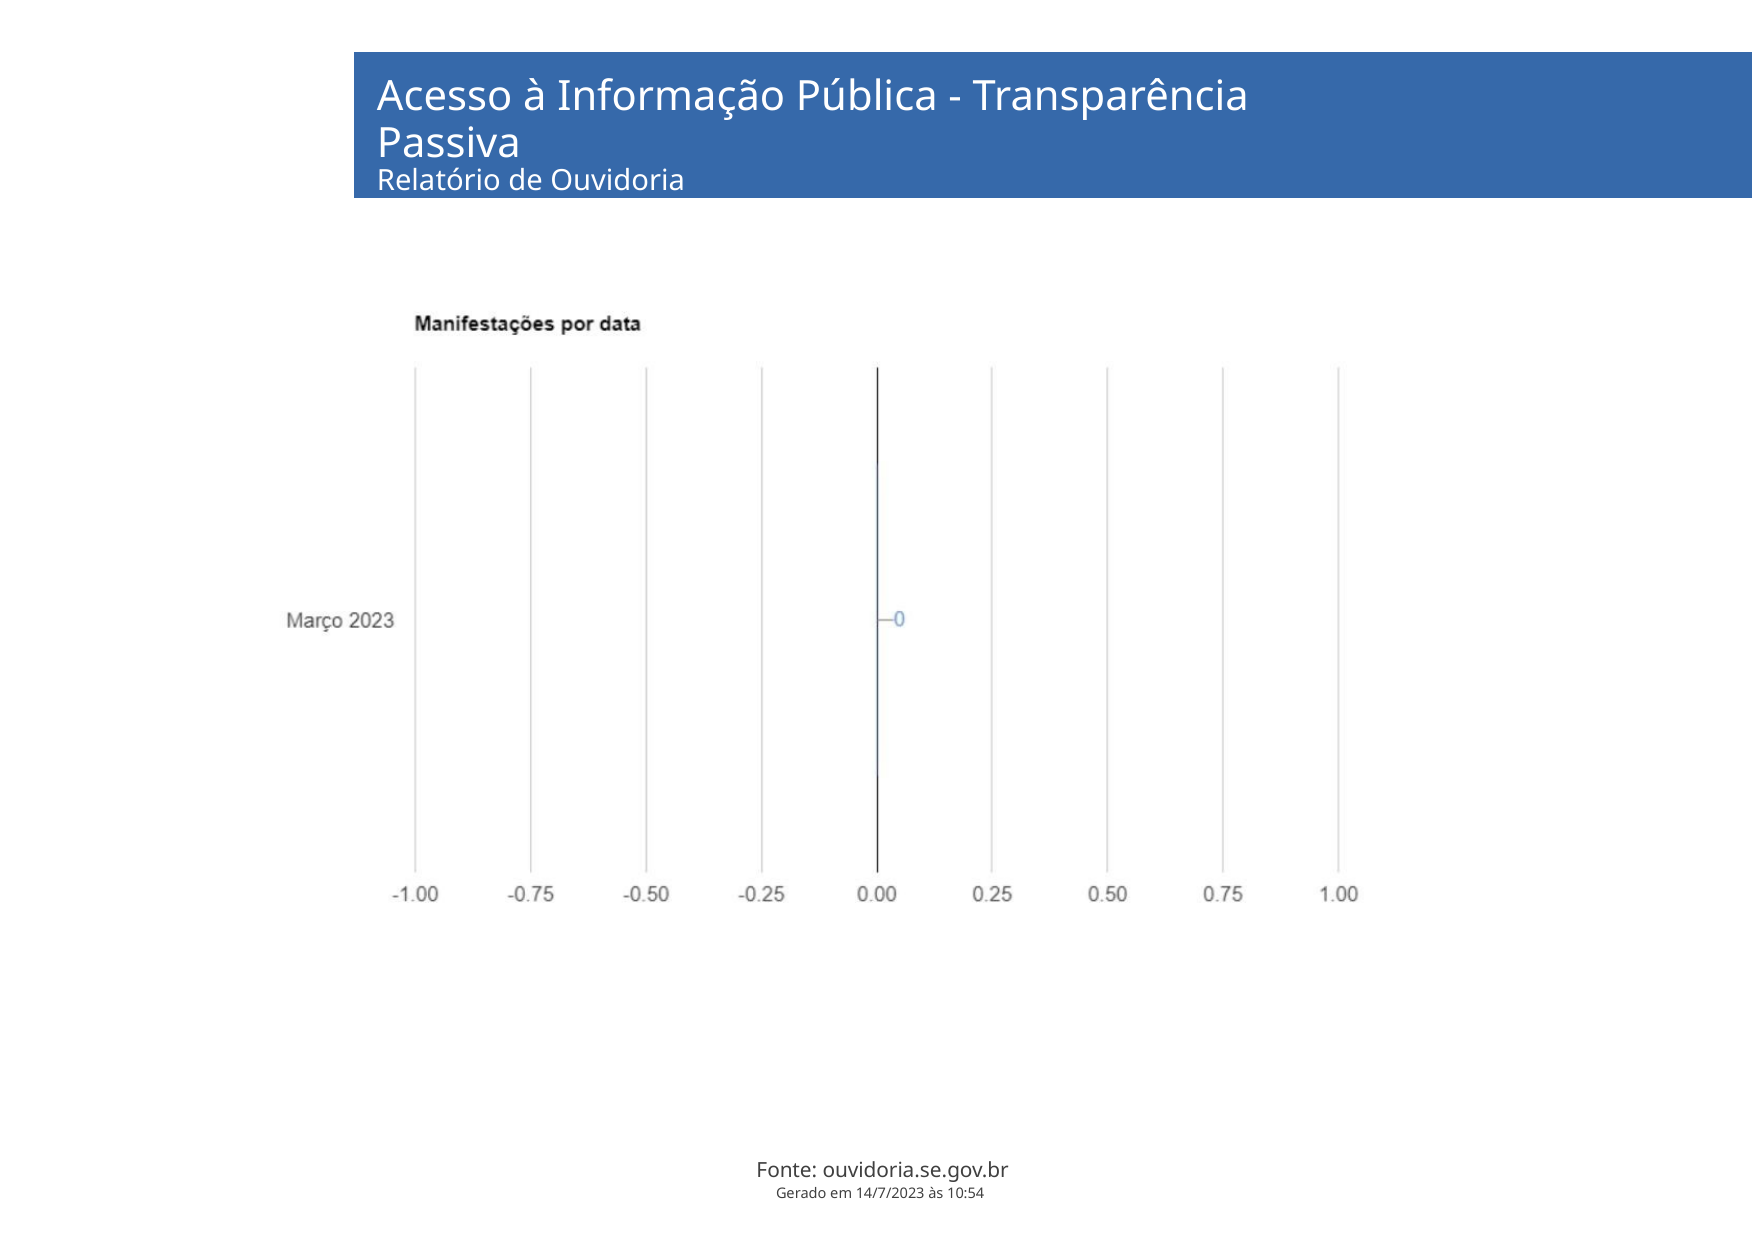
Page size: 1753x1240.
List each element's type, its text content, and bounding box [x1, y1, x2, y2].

text_box Fonte: ouvidoria.se.gov.br Gerado em 14/7/2023 às 10:54 [756, 1158, 1023, 1202]
text_box [155, 211, 1599, 1028]
text_box Acesso à Informação Pública - Transparência Passiva Relatório de Ouvidoria EMSETUR - Março a Março de 2023 [376, 72, 1403, 228]
text_box [354, 52, 1752, 198]
